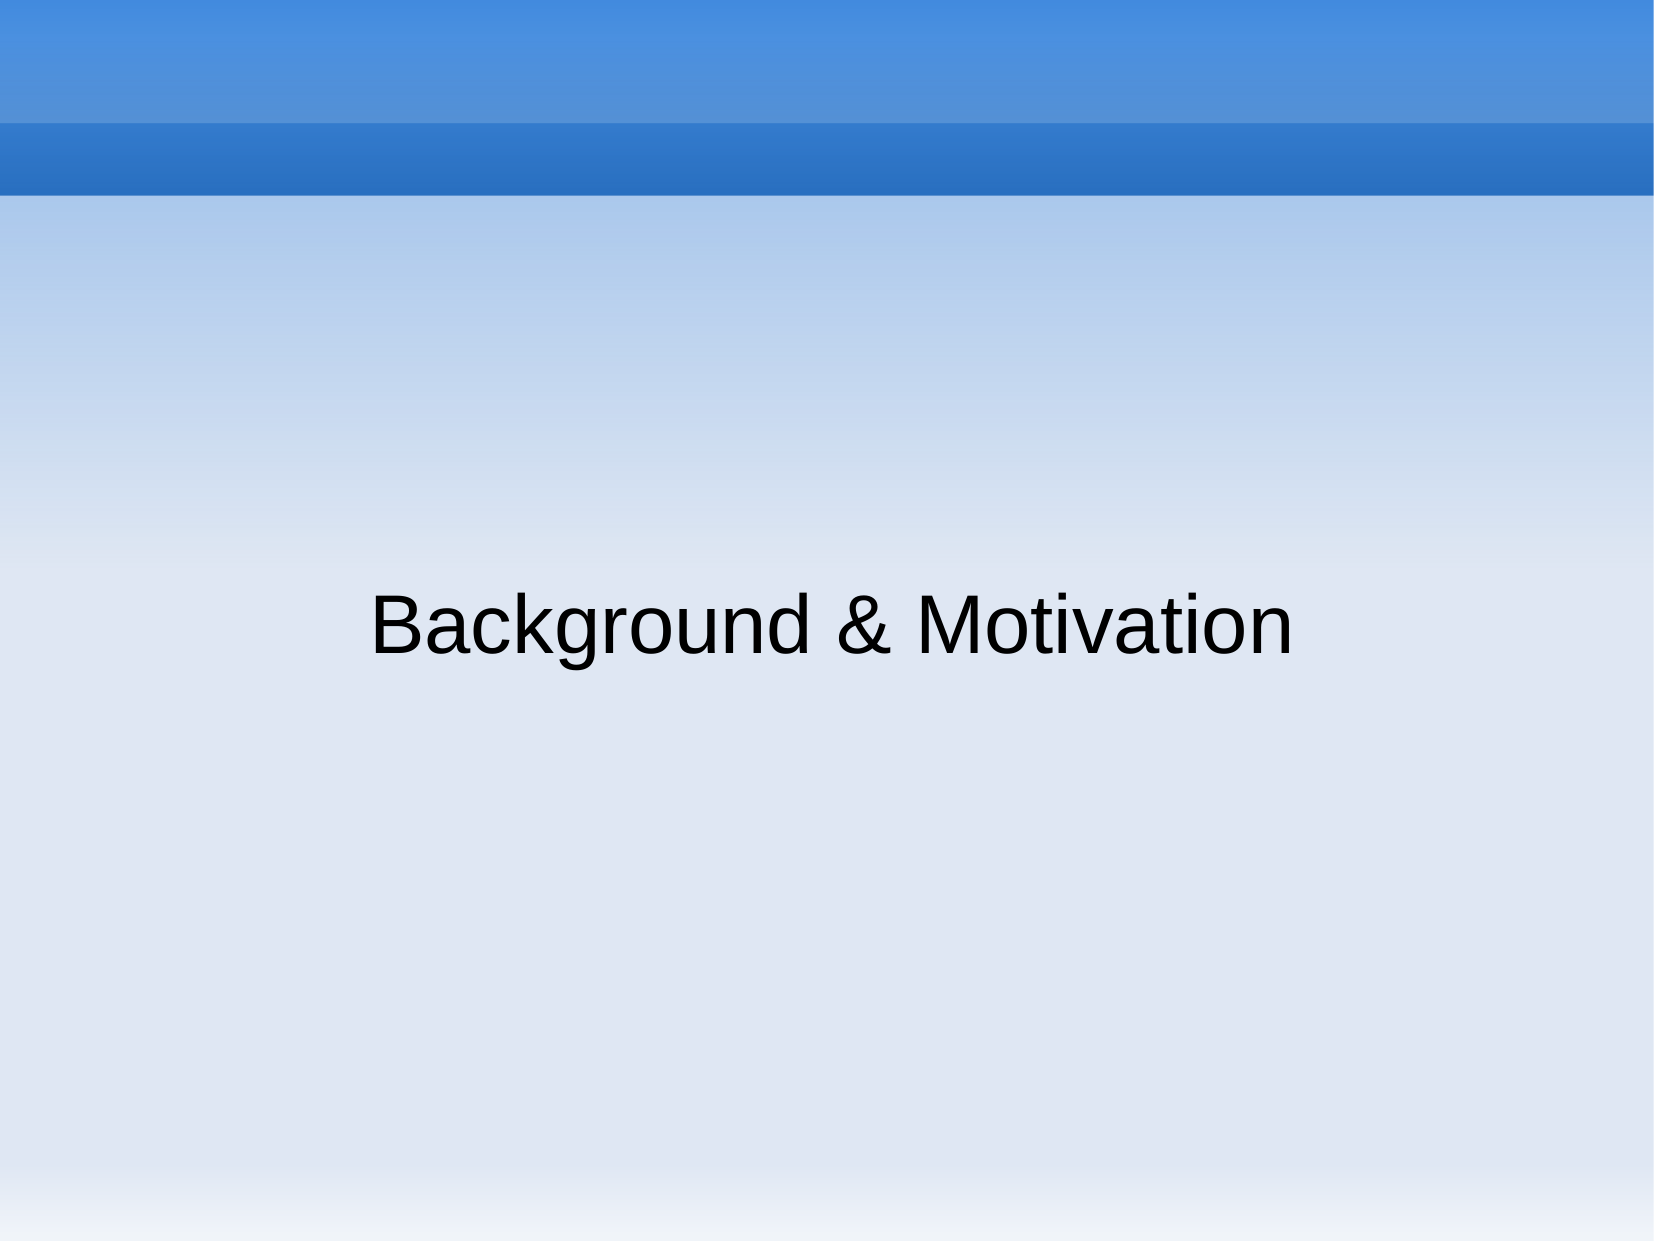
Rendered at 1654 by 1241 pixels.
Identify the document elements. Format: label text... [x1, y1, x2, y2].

text_box Background & Motivation [354, 571, 1310, 680]
picture [0, 0, 1654, 1241]
